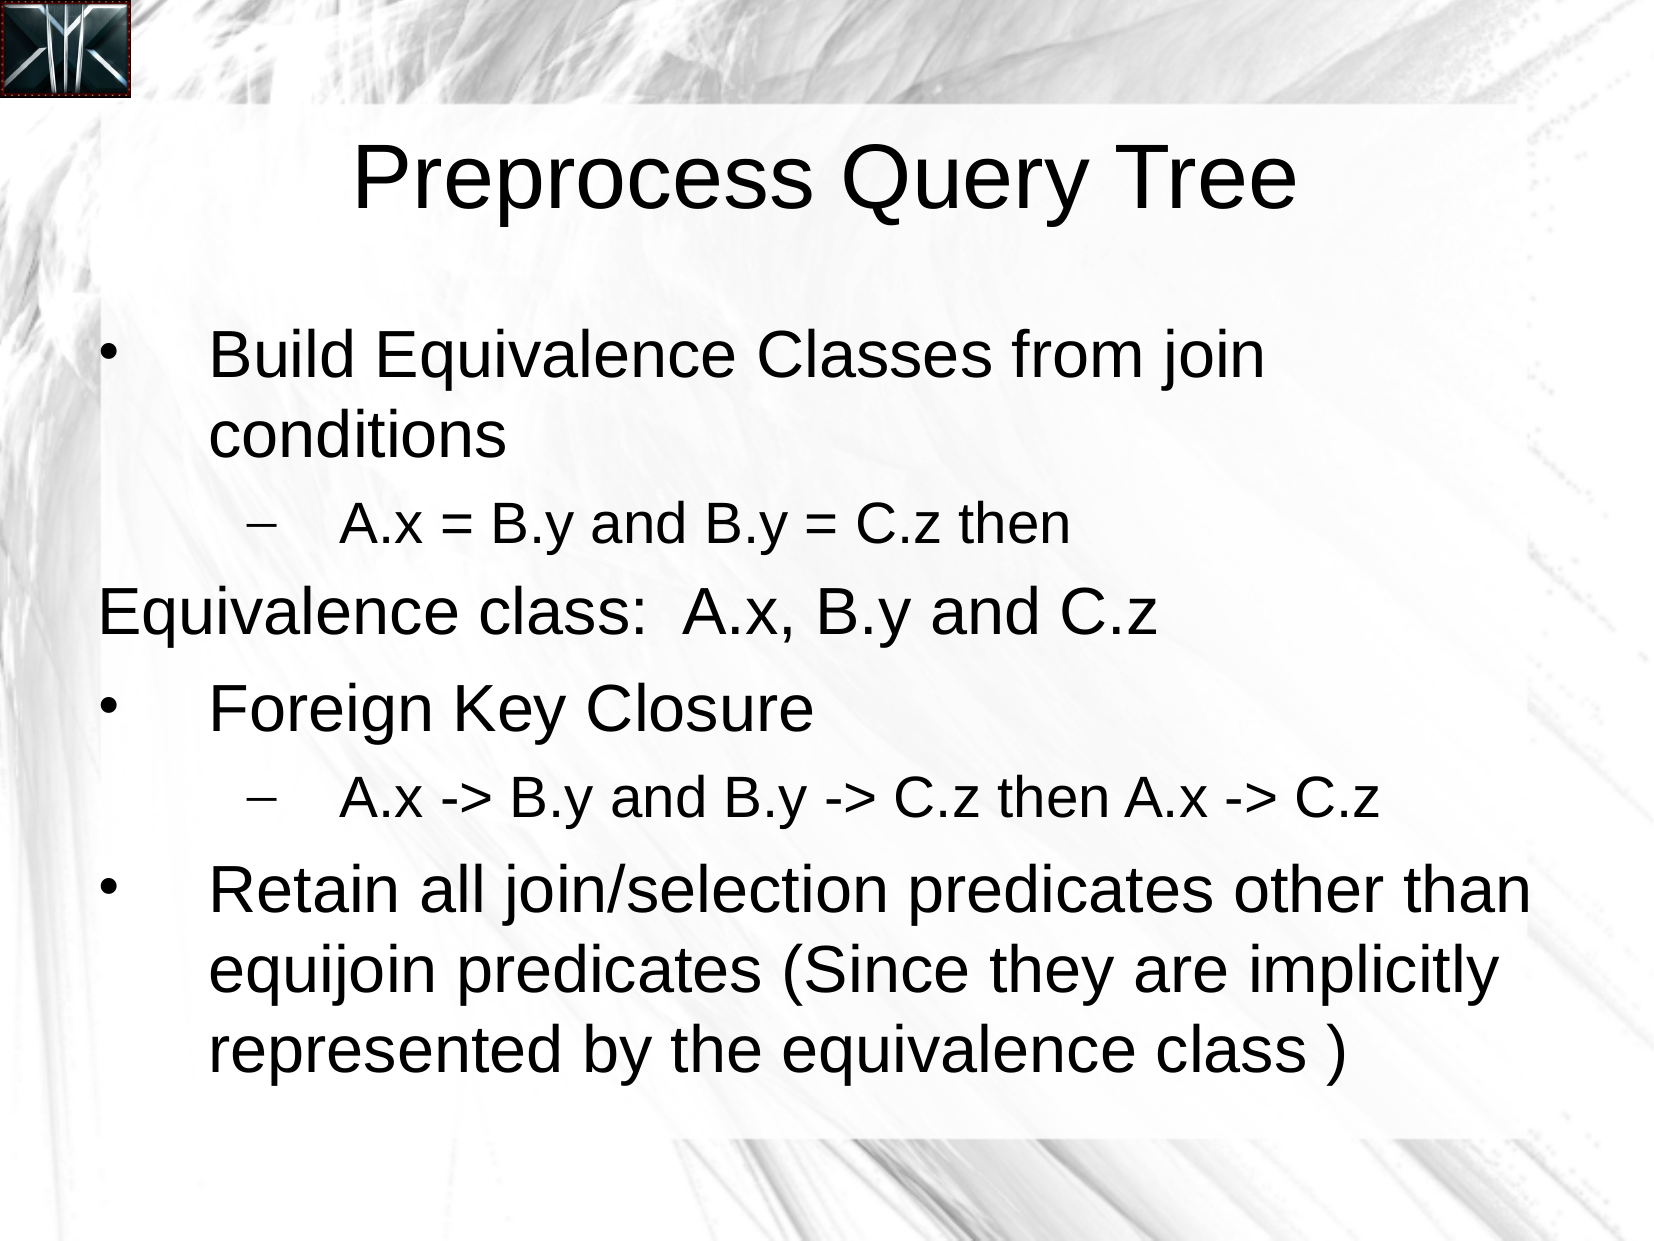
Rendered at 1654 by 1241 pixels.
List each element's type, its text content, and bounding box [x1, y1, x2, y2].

title Preprocess Query Tree [82, 50, 1570, 294]
picture [0, 0, 1654, 1241]
list Build Equivalence Classes from join conditions A.x = B.y and B.y = C.z then Equivalence class: A.x, B.y and C.z Foreign Key Closure A.x -> B.y and B.y -> C.z then A.x -> C.z Retain all join/selection predicates other than equijoin predicates (Since they are implicitly represented by the equivalence class ) [82, 303, 1570, 1190]
